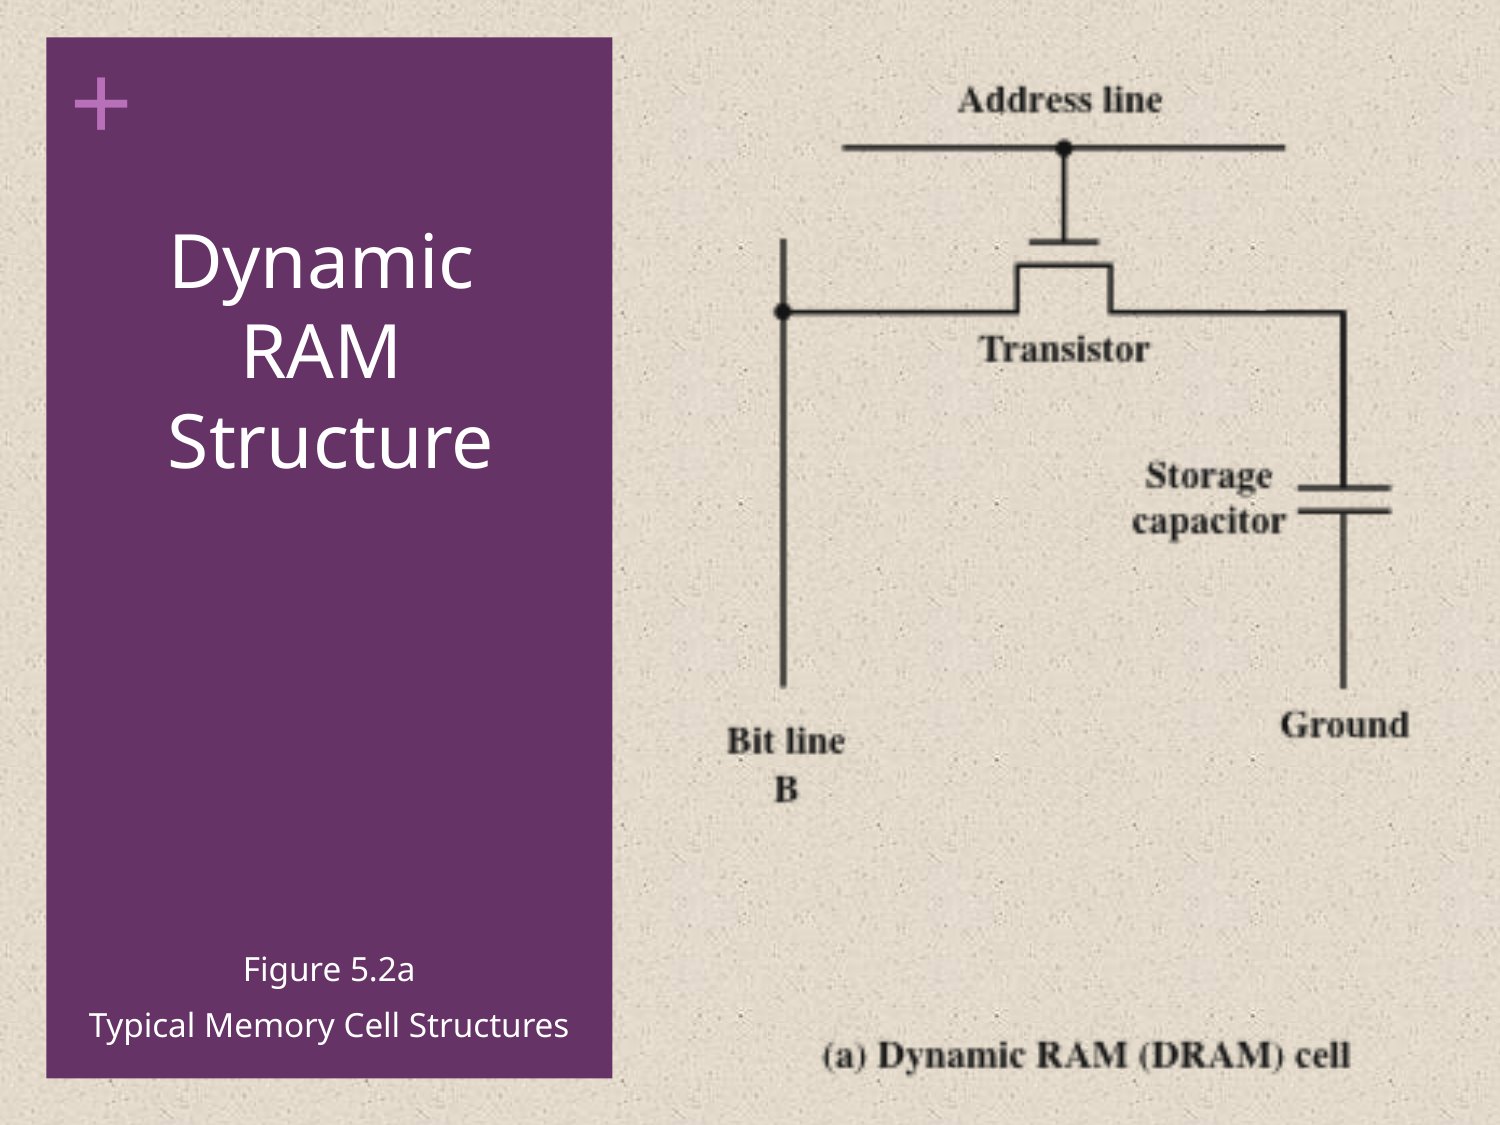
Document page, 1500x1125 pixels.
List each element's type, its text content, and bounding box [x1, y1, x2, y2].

list Figure 5.2a Typical Memory Cell Structures [62, 912, 597, 1080]
title Dynamic RAM Structure [50, 299, 613, 491]
picture [0, 0, 1500, 1125]
